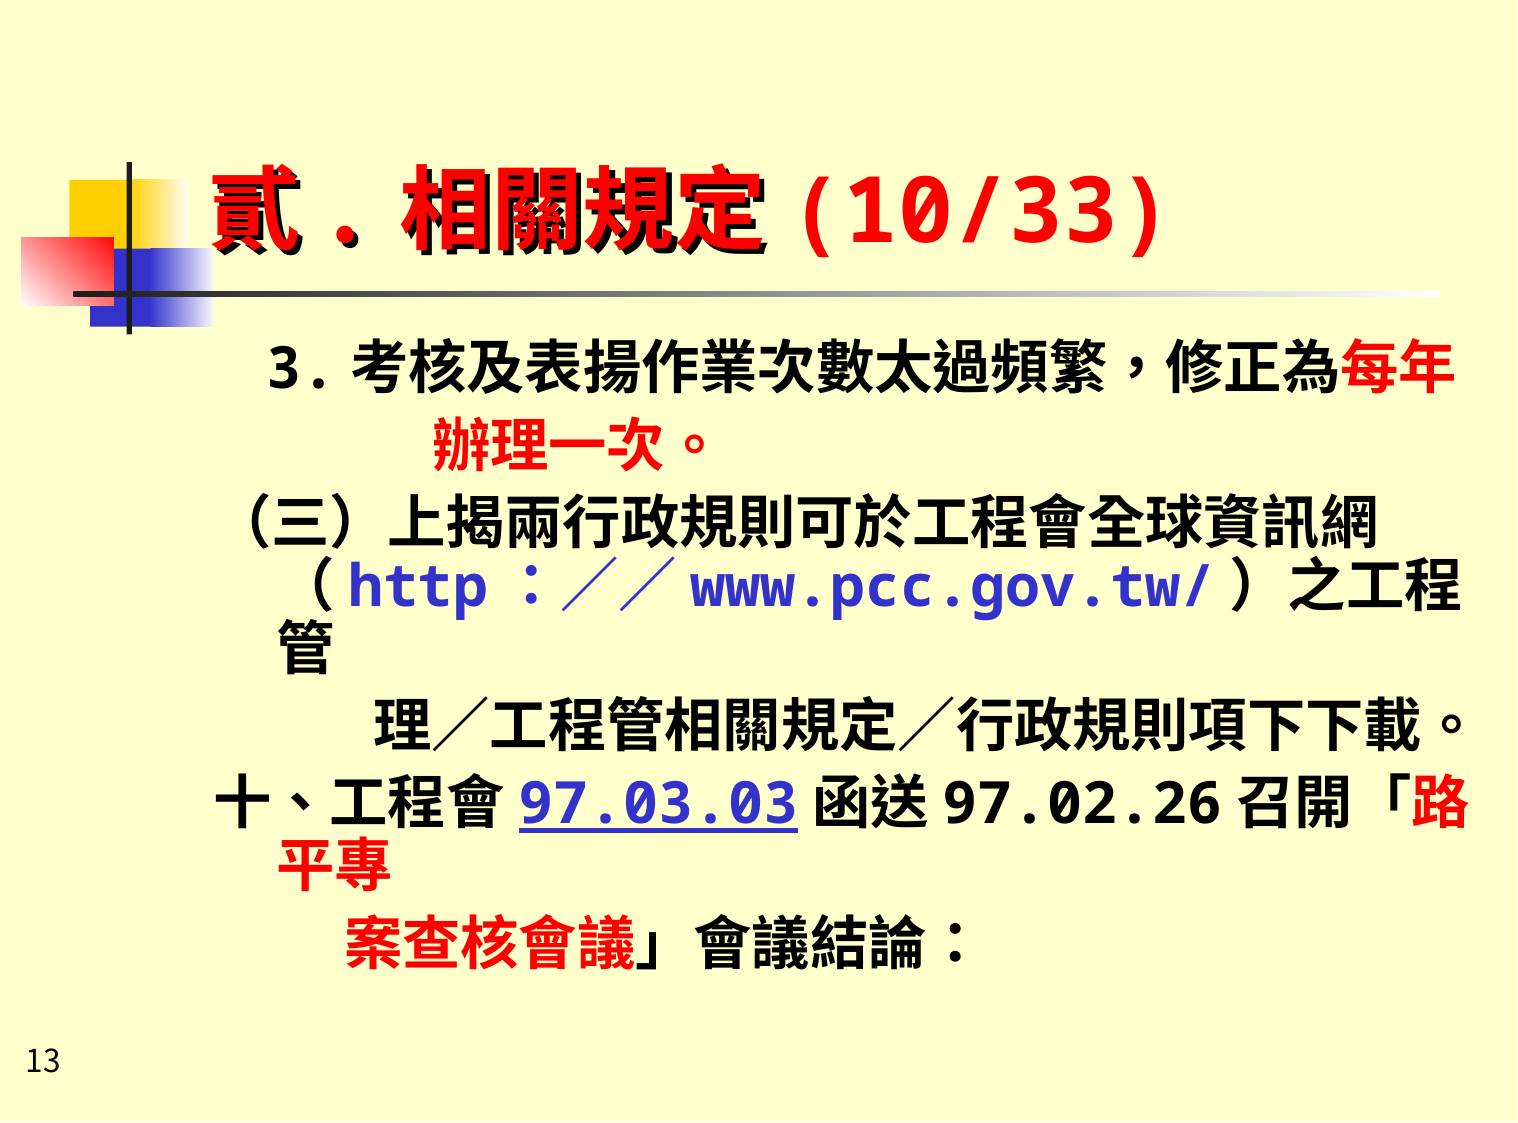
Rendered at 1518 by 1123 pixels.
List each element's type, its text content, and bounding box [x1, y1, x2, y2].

title 貳.相關規定(10/33) [191, 29, 1486, 269]
text_box <編號> [0, 1032, 78, 1096]
list 3.考核及表揚作業次數太過頻繁，修正為每年 辦理一次。 （三）上揭兩行政規則可於工程會全球資訊網（http：／／www.pcc.gov.tw/）之工程管 理／工程管相關規定／行政規則項下下載。 十、工程會97.03.03函送97.02.26召開「路平專 案查核會議」會議結論： [196, 330, 1487, 1004]
